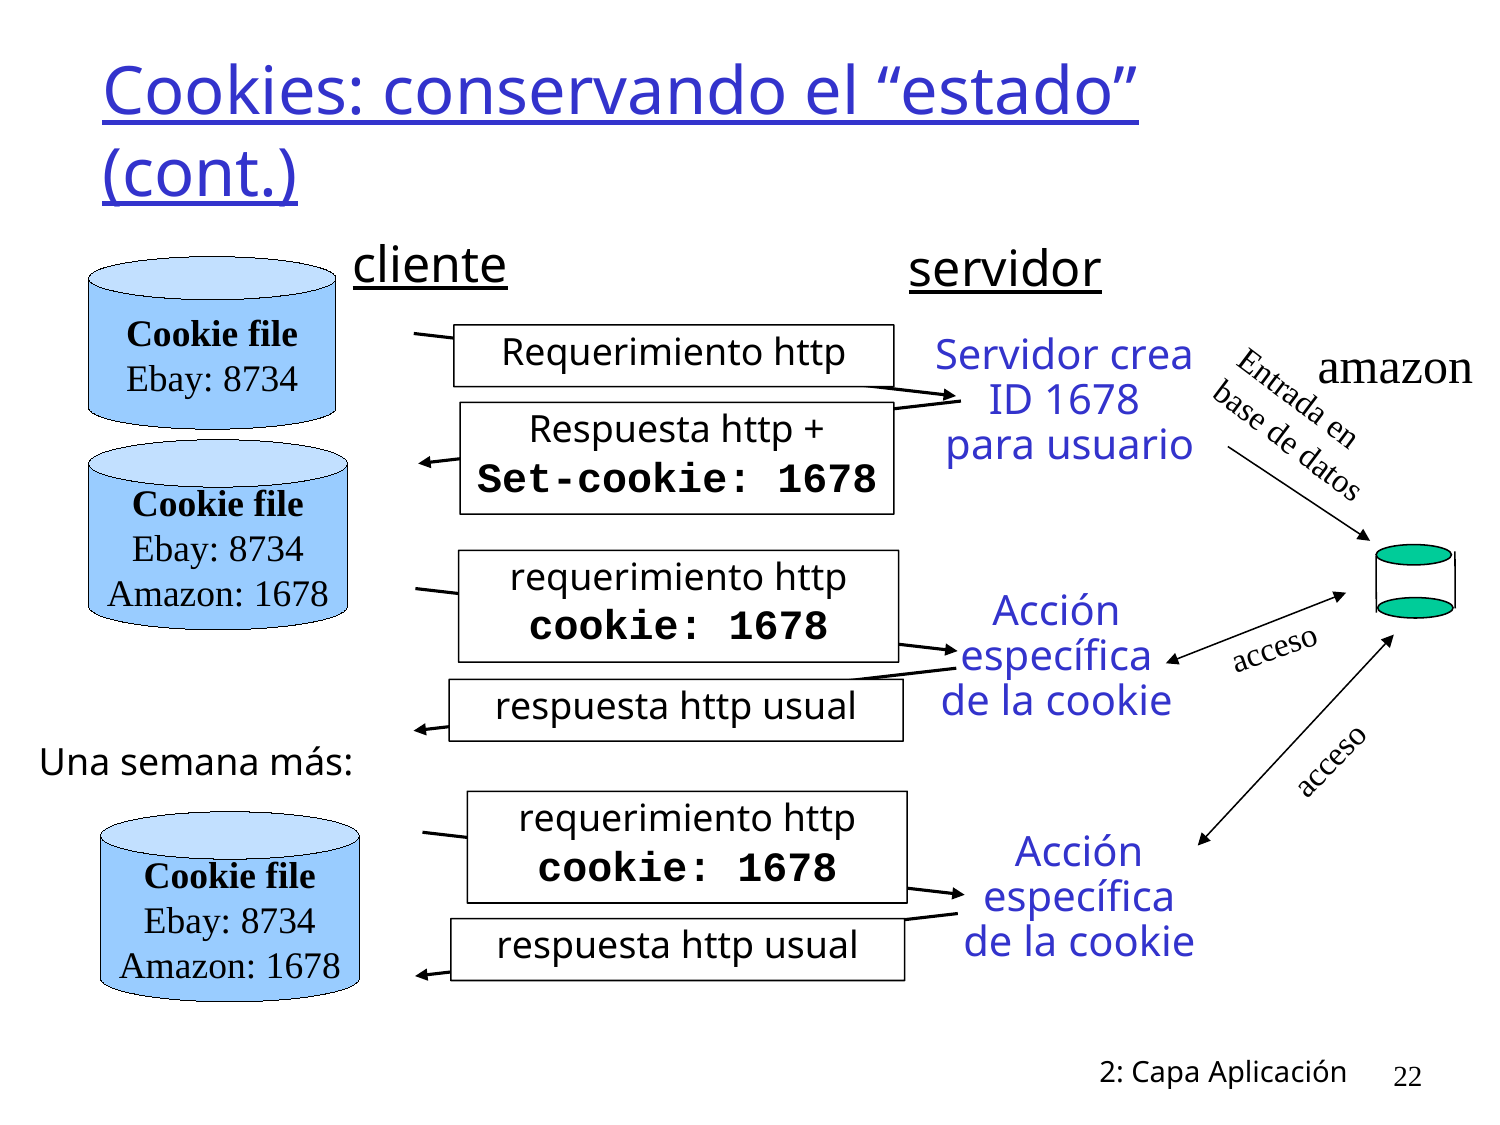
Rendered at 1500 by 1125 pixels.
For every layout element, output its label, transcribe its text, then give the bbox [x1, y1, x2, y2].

text_box Respuesta http + Set-cookie: 1678 [460, 402, 894, 509]
text_box [450, 975, 905, 981]
text_box requerimiento http cookie: 1678 [458, 550, 899, 657]
text_box acceso [1208, 600, 1321, 644]
text_box [453, 381, 894, 387]
text_box acceso [1211, 604, 1339, 692]
text_box respuesta http usual [450, 918, 905, 975]
title Cookies: conservando el “estado” (cont.) [87, 37, 1363, 225]
text_box respuesta http usual [449, 679, 904, 736]
text_box Cookie file Ebay: 8734 Amazon: 1678 [88, 465, 348, 630]
text_box requerimiento http cookie: 1678 [467, 791, 908, 898]
text_box Entrada en base de datos [1210, 322, 1414, 524]
text_box Cookie file Ebay: 8734 Amazon: 1678 [100, 837, 360, 1002]
text_box cliente [337, 231, 524, 302]
text_box [449, 736, 904, 742]
text_box Una semana más: [23, 735, 369, 792]
text_box acceso [1267, 696, 1390, 821]
text_box Requerimiento http [453, 324, 894, 381]
text_box servidor [894, 235, 1118, 305]
text_box Acción específica de la cookie [948, 822, 1211, 973]
text_box amazon [1302, 326, 1489, 402]
text_box Cookie file Ebay: 8734 [88, 280, 336, 430]
text_box [458, 657, 899, 663]
text_box [467, 898, 908, 904]
text_box Servidor crea ID 1678 para usuario [919, 326, 1210, 477]
text_box [460, 509, 894, 515]
text_box Acción específica de la cookie [925, 582, 1188, 733]
